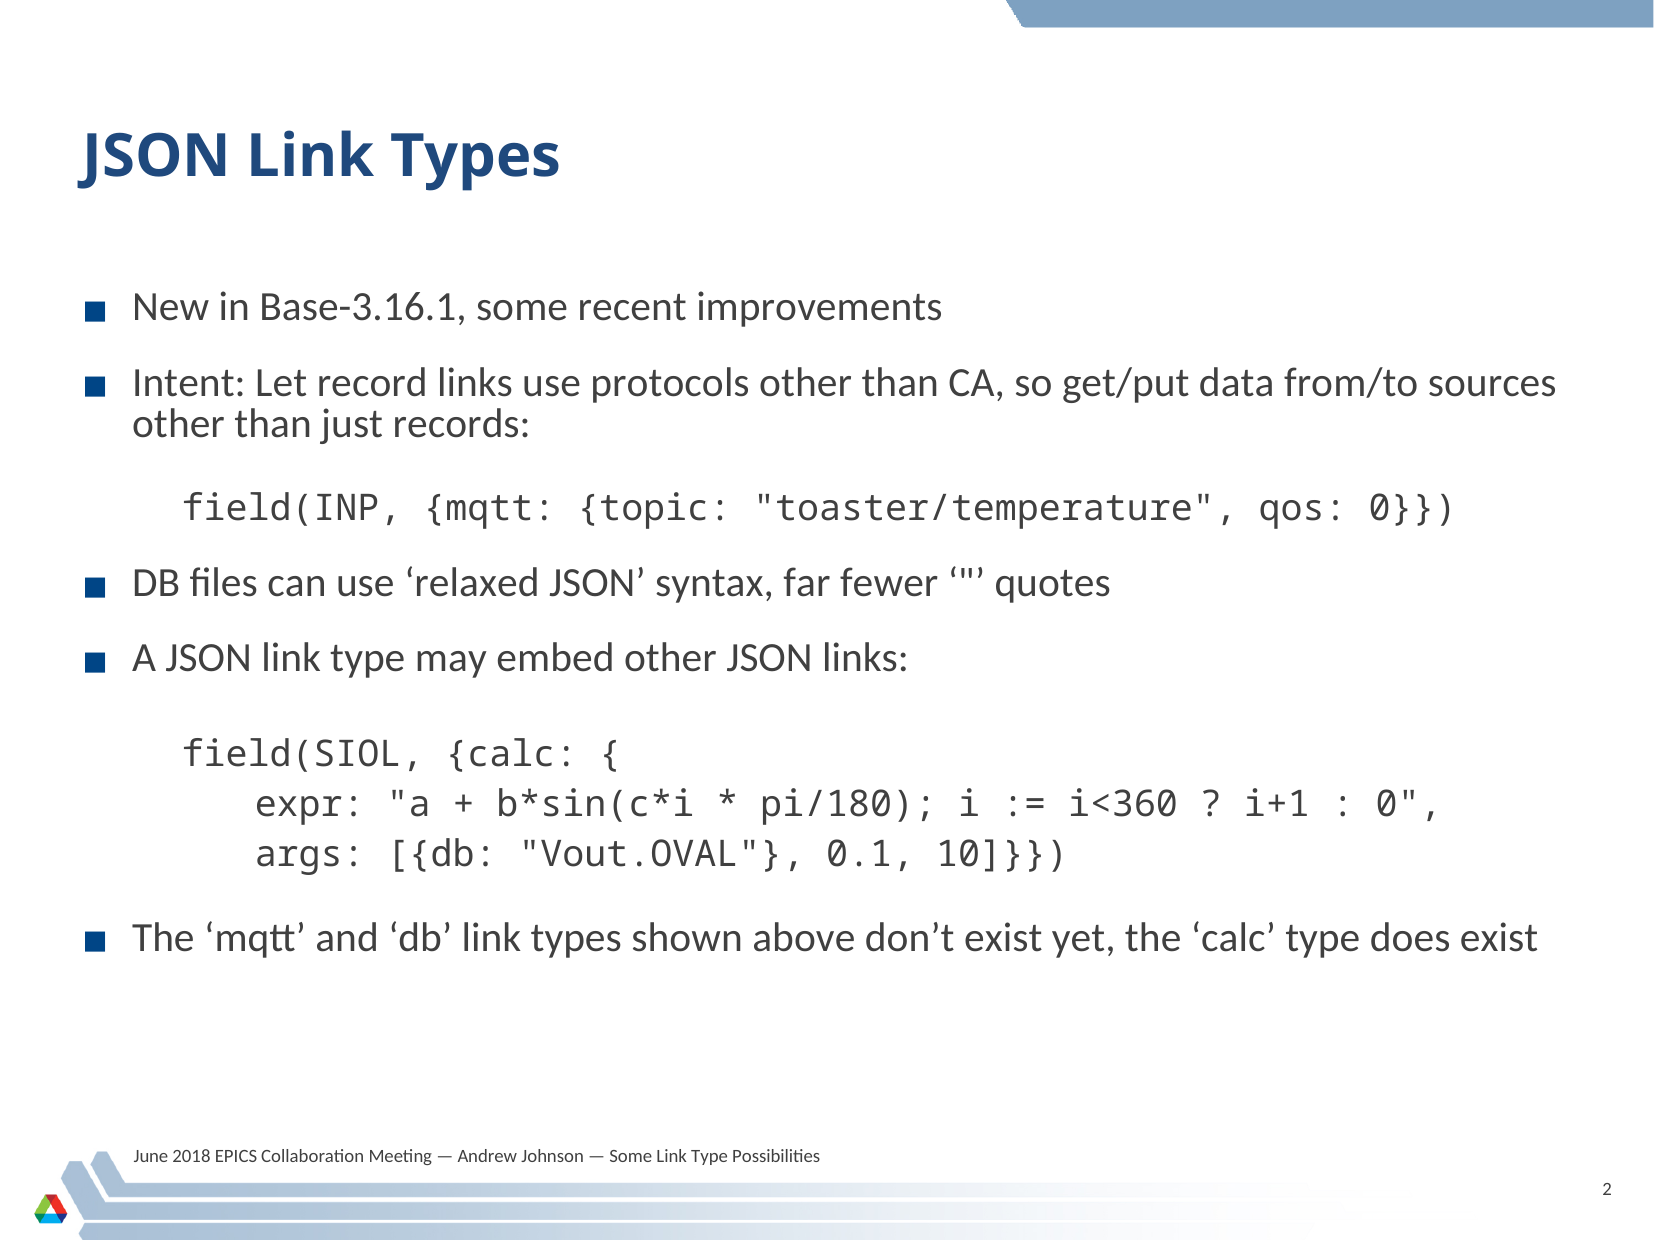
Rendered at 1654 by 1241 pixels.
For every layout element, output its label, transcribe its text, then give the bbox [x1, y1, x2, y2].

picture [0, 0, 1654, 29]
picture [0, 1143, 1654, 1240]
title JSON Link Types [82, 49, 1571, 257]
list New in Base-3.16.1, some recent improvements Intent: Let record links use protocols other than CA, so get/put data from/to sources other than just records: field(INP, {mqtt: {topic: "toaster/temperature", qos: 0}}) DB files can use ‘relaxed JSON’ syntax, far fewer ‘"’ quotes A JSON link type may embed other JSON links: field(SIOL, {calc: { expr: "a + b*sin(c*i * pi/180); i := i<360 ? i+1 : 0", args: [{db: "Vout.OVAL"}, 0.1, 10]}}) The ‘mqtt’ and ‘db’ link types shown above don’t exist yet, the ‘calc’ type does exist [82, 289, 1571, 1108]
